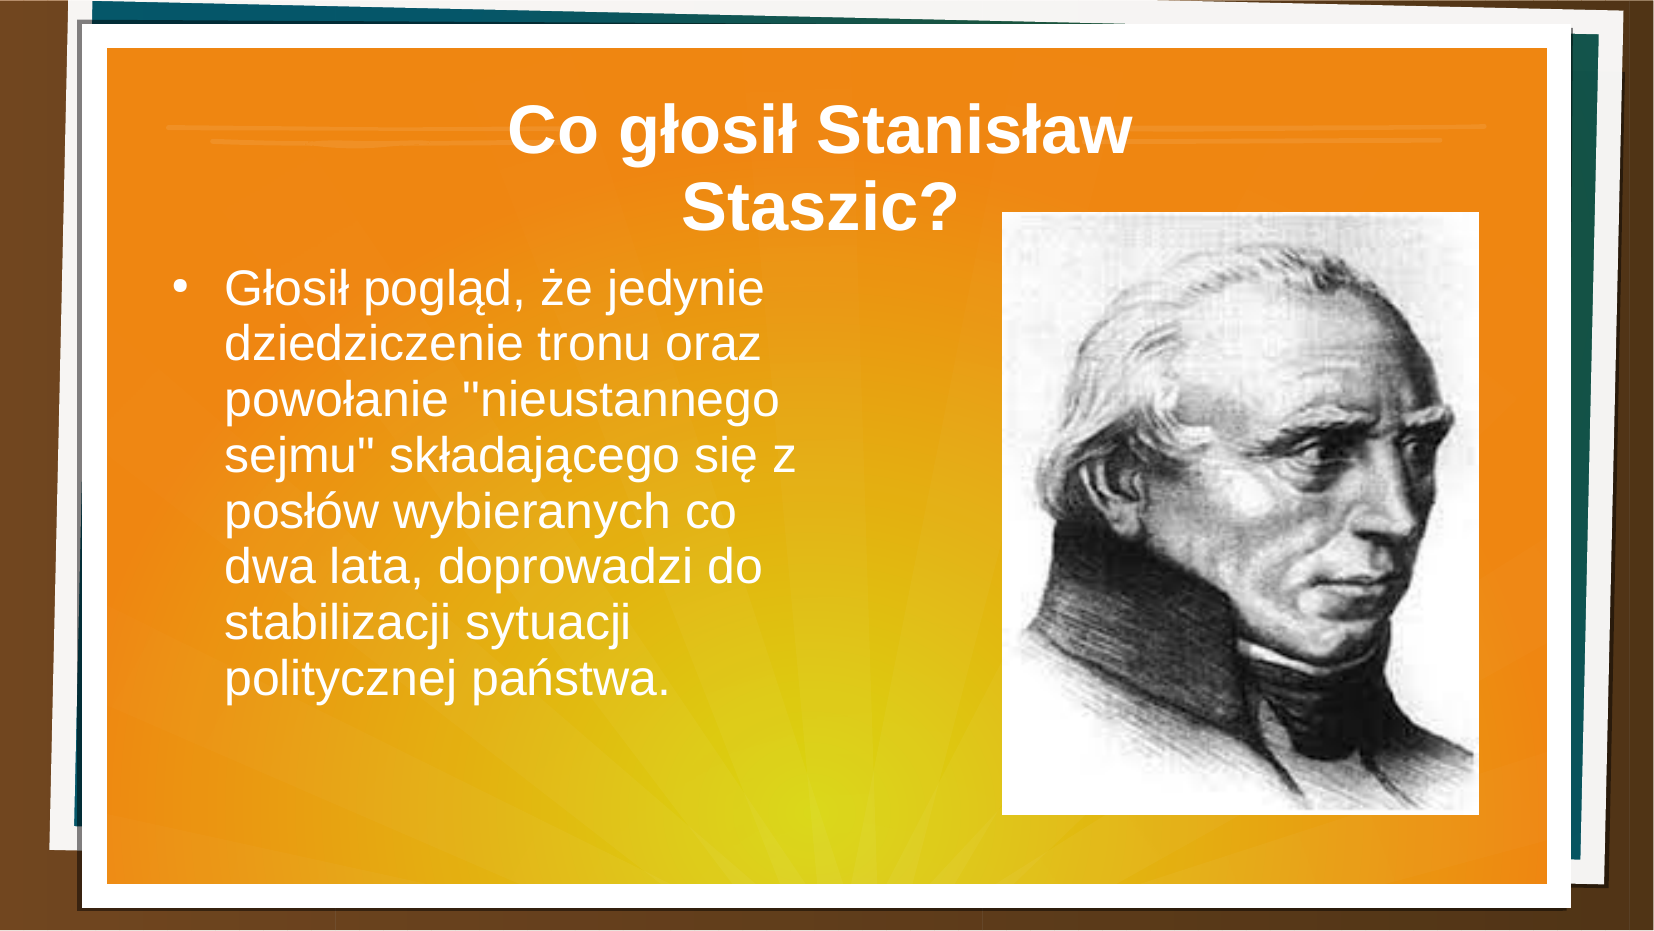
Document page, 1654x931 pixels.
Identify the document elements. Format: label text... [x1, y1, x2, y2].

title Co głosił Stanisław Staszic? [425, 53, 1217, 284]
picture [1002, 212, 1479, 815]
list Głosił pogląd, że jedynie dziedziczenie tronu oraz powołanie "nieustannego sejmu" składającego się z posłów wybieranych co dwa lata, doprowadzi do stabilizacji sytuacji politycznej państwa. [153, 259, 827, 851]
